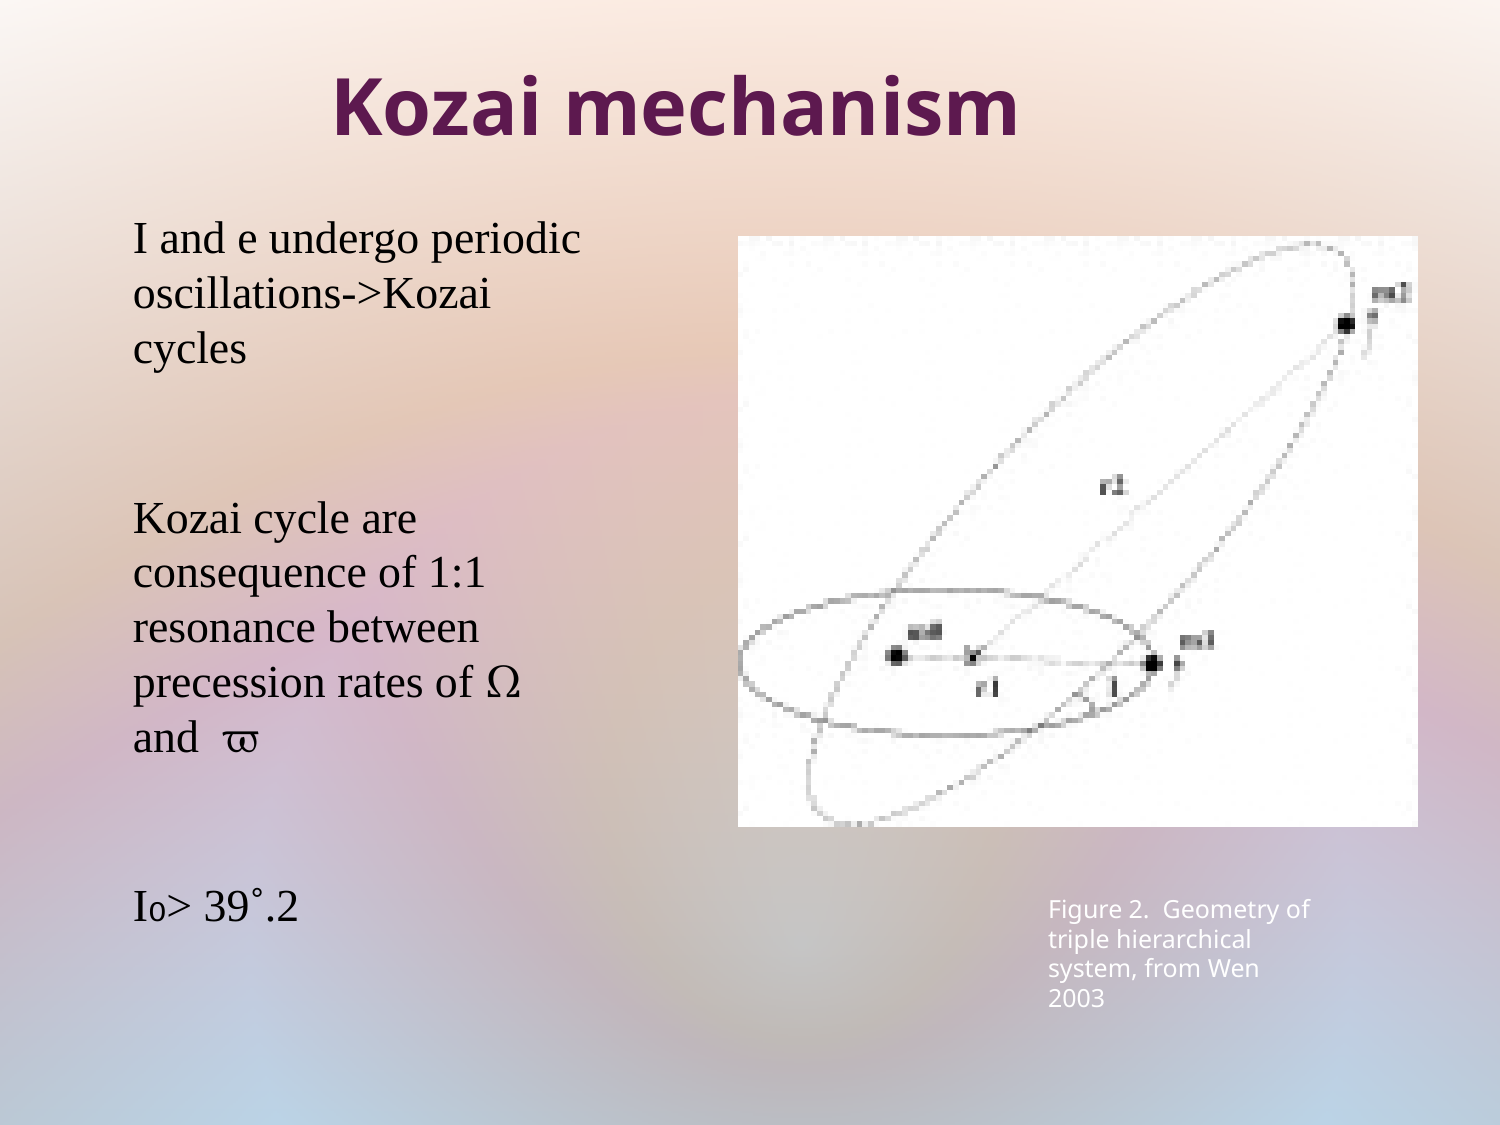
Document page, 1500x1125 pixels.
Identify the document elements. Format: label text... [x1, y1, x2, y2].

list I and e undergo periodic oscillations->Kozai cycles Kozai cycle are consequence of 1:1 resonance between precession rates of  and  I₀> 39˚.2 [118, 200, 615, 1093]
title Kozai mechanism [82, 48, 1270, 237]
picture [0, 0, 1500, 1125]
text_box Figure 2. Geometry of triple hierarchical system, from Wen 2003 [1033, 885, 1329, 1021]
